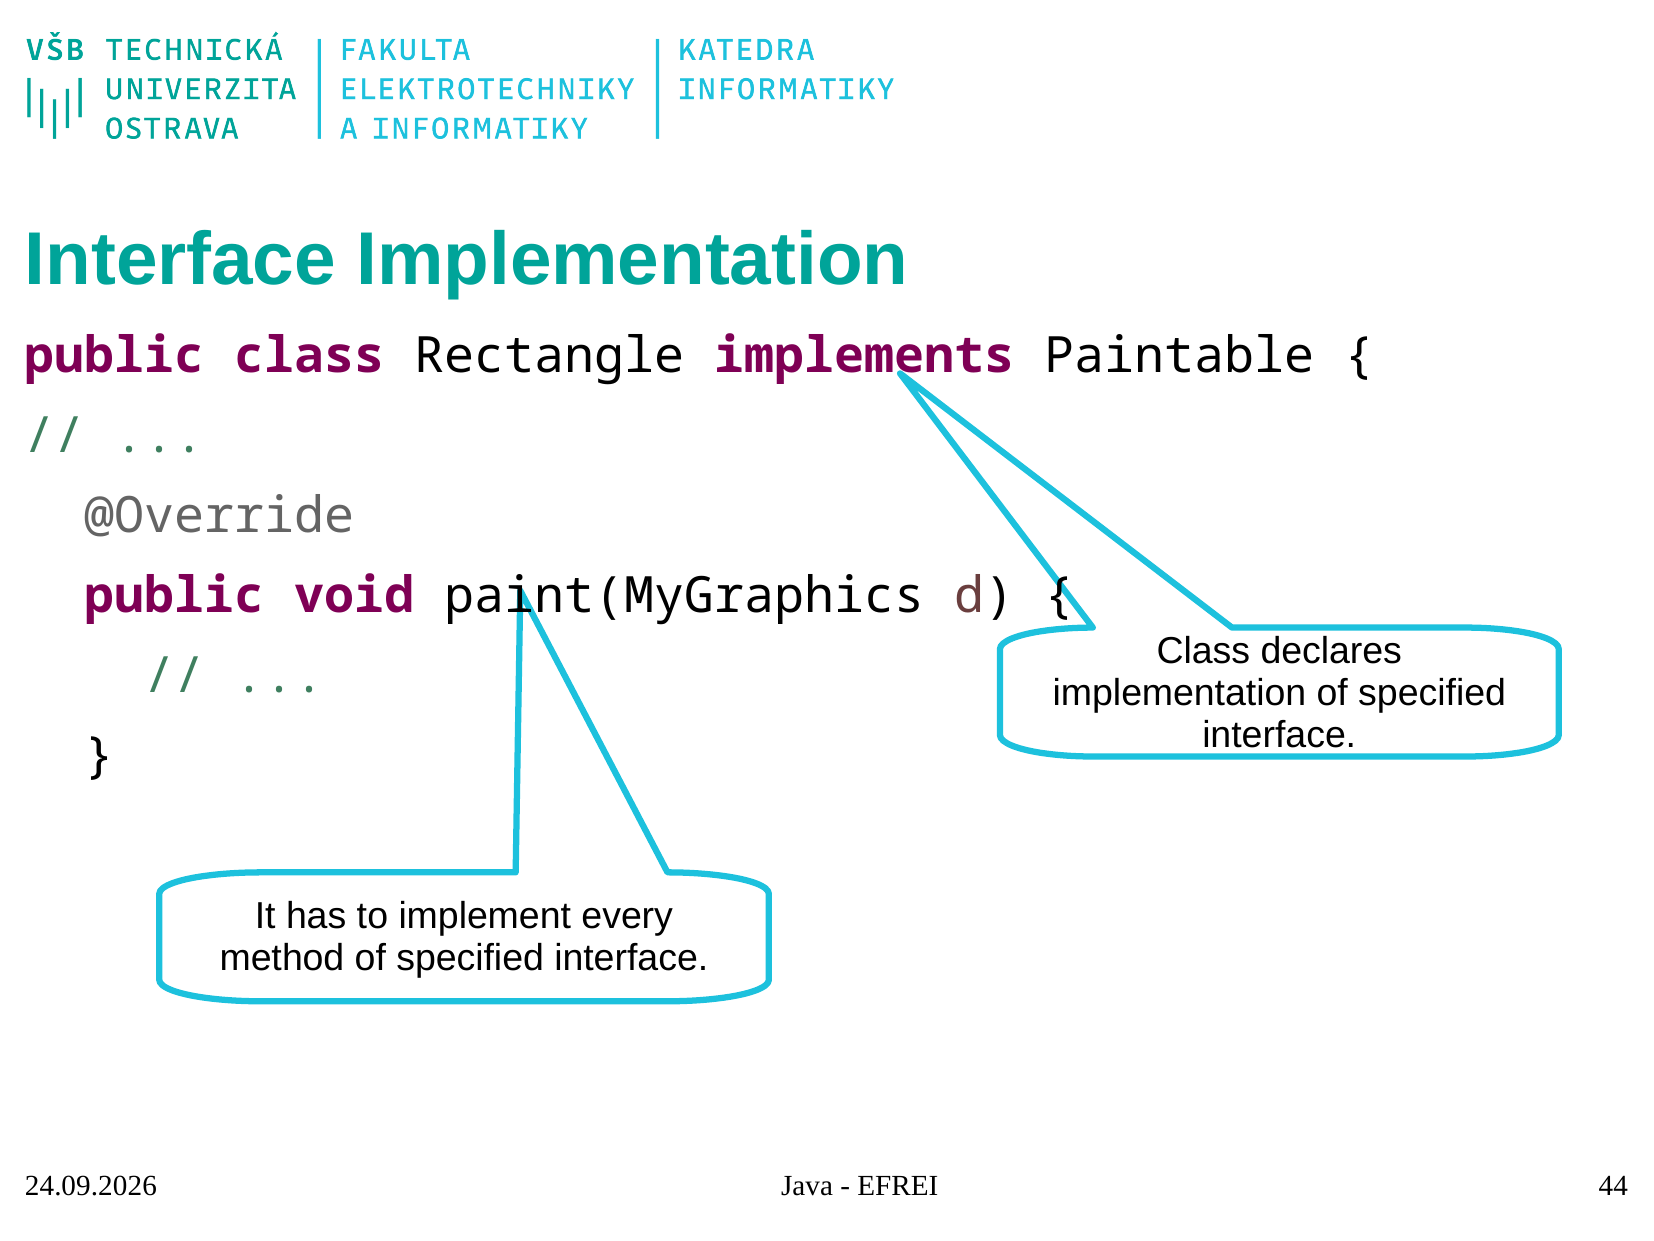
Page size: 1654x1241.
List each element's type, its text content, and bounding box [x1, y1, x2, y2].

list public class Rectangle implements Paintable { // ... @Override public void paint(MyGraphics d) { // ... } [24, 318, 1629, 1146]
picture [26, 31, 894, 139]
title Interface Implementation [24, 169, 1629, 300]
